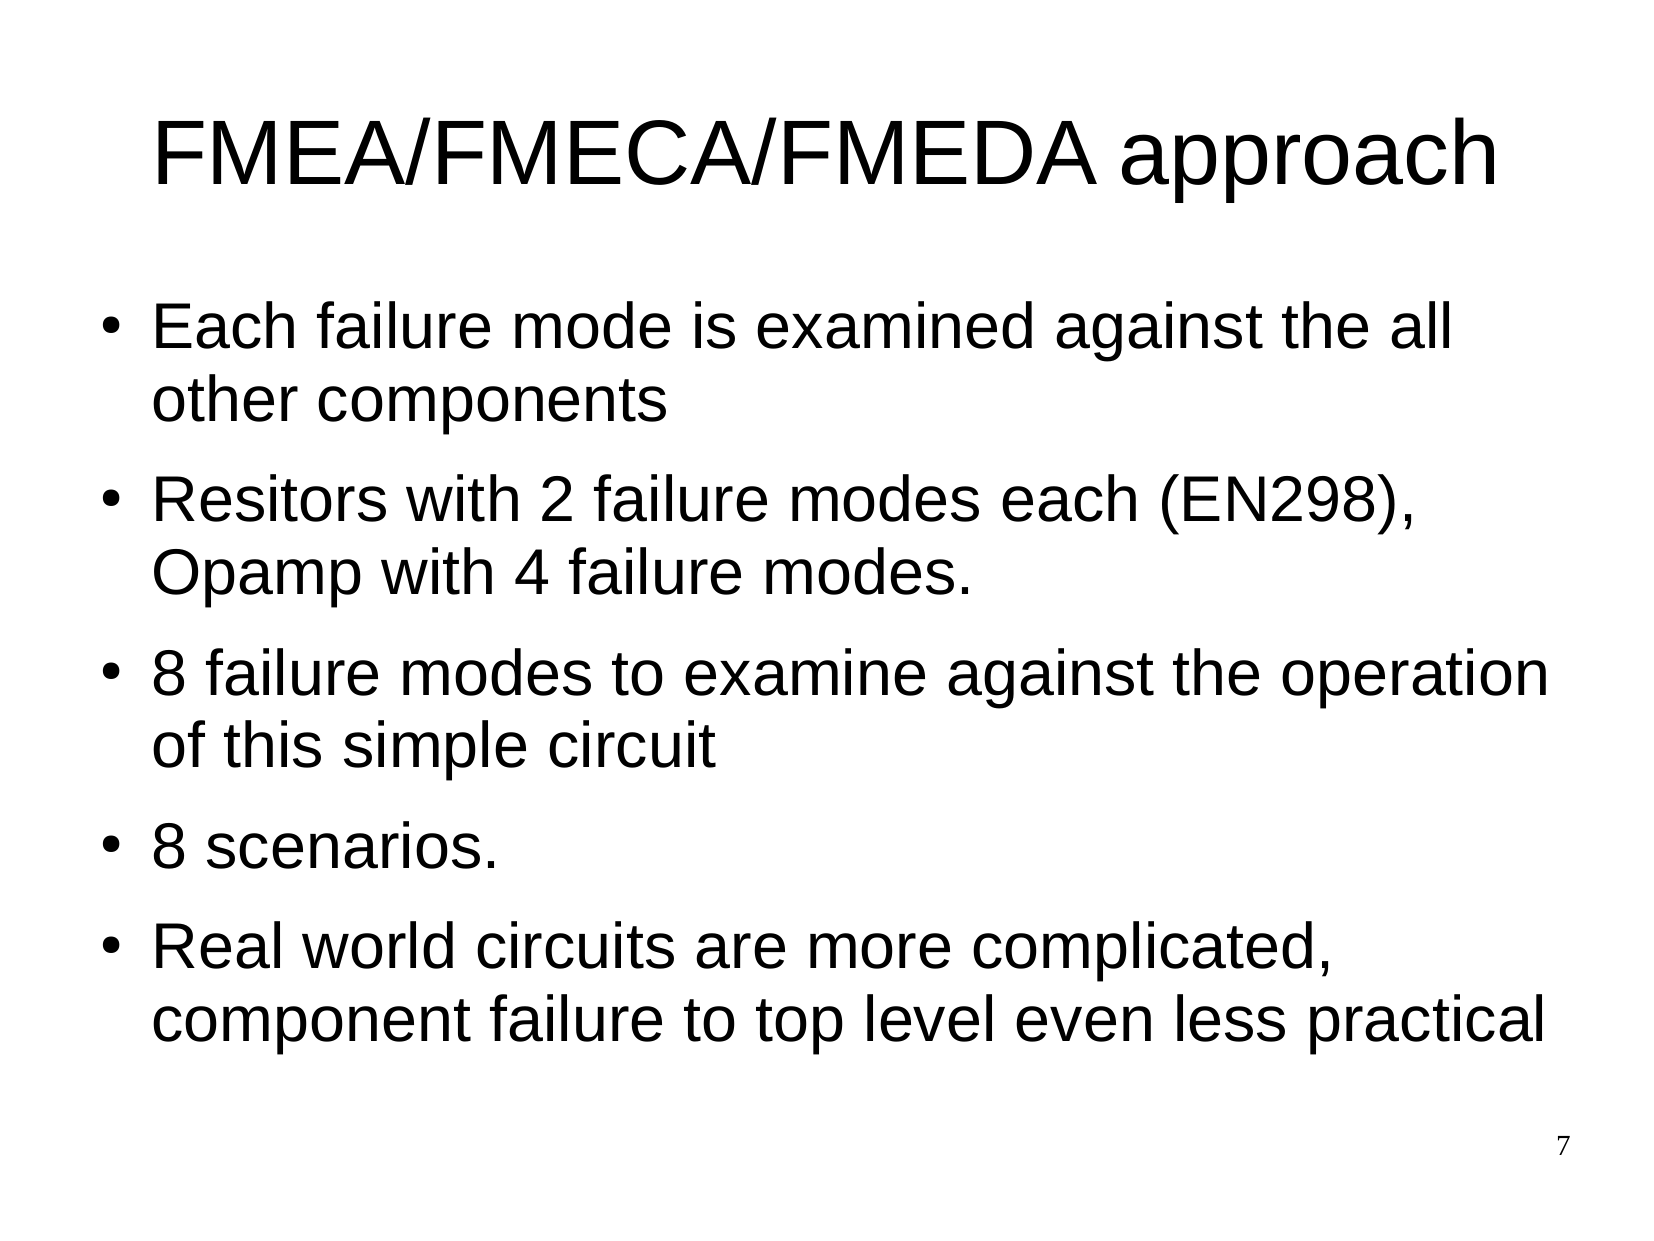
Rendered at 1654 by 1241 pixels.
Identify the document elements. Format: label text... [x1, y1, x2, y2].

list Each failure mode is examined against the all other components Resitors with 2 failure modes each (EN298), Opamp with 4 failure modes. 8 failure modes to examine against the operation of this simple circuit 8 scenarios. Real world circuits are more complicated, component failure to top level even less practical [82, 290, 1571, 1109]
title FMEA/FMECA/FMEDA approach [82, 49, 1571, 257]
